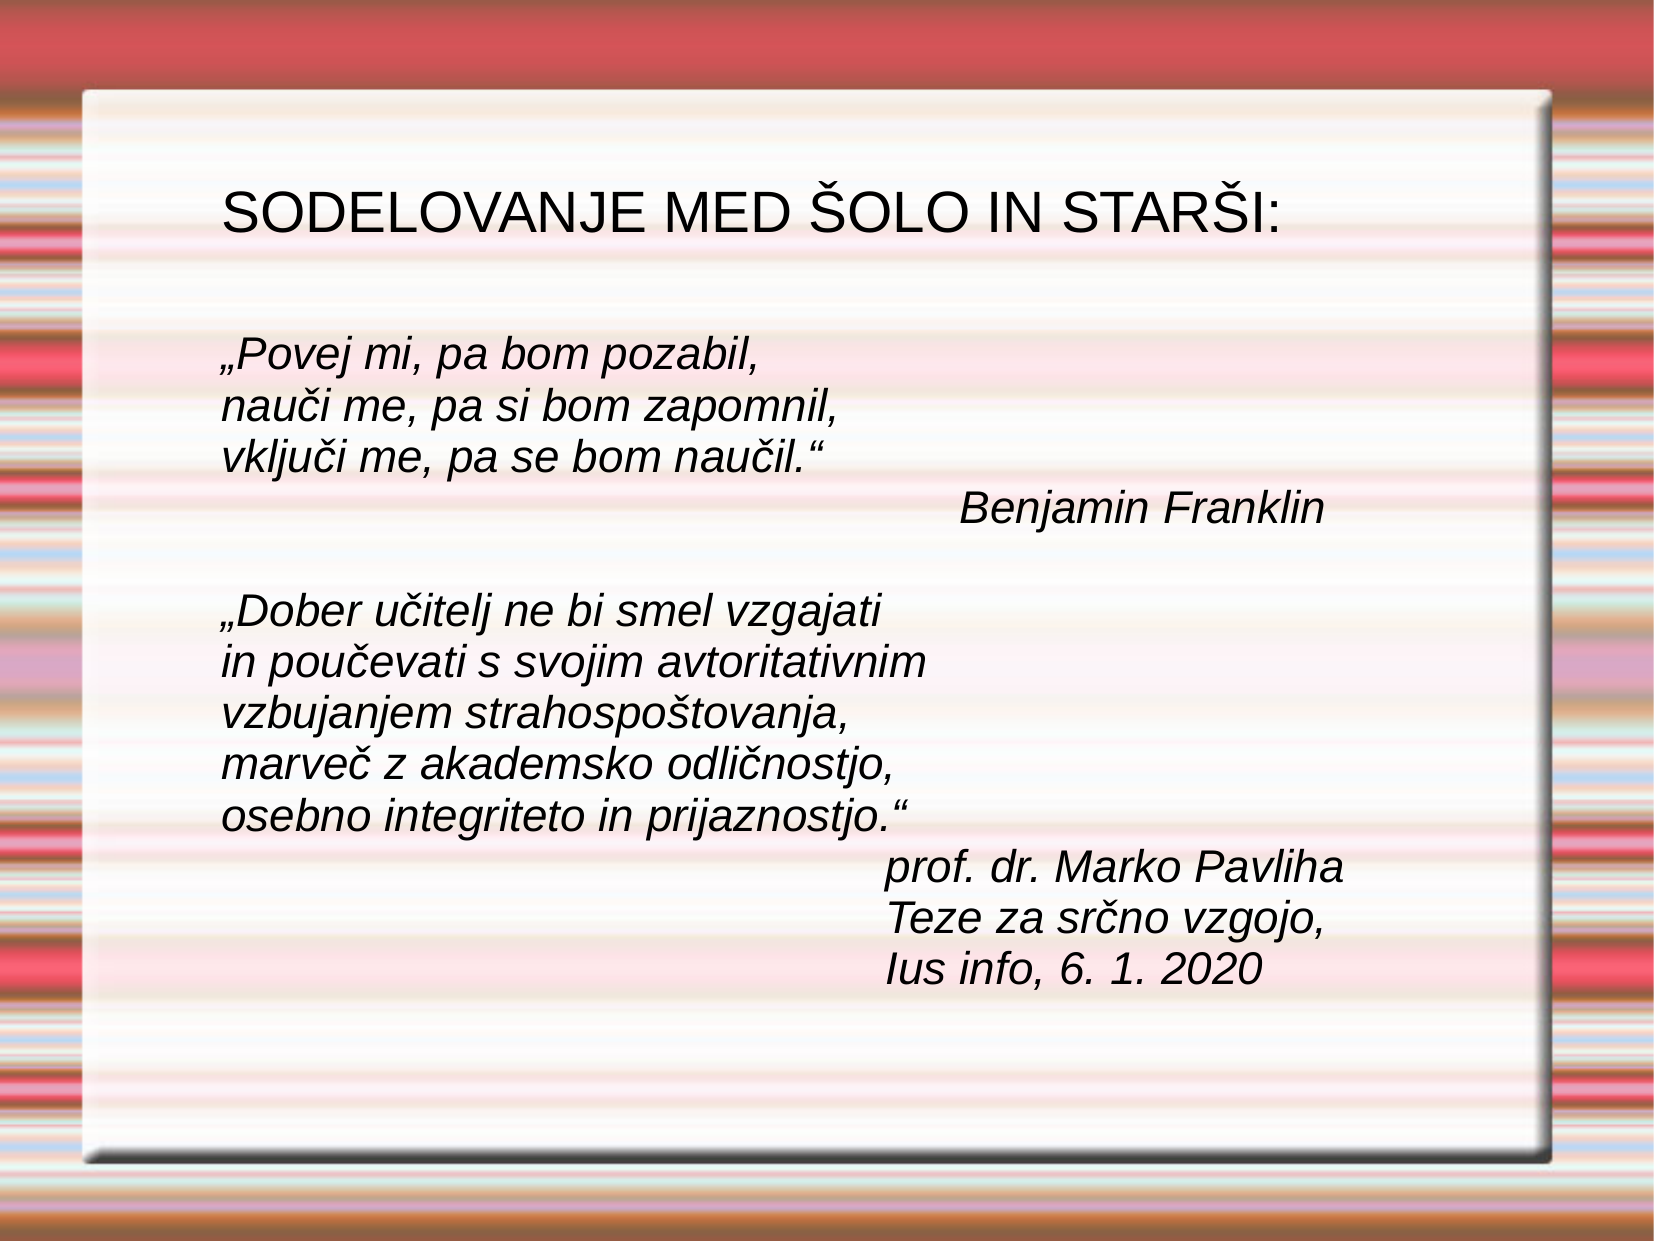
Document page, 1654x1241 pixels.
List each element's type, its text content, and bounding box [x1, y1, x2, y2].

text_box SODELOVANJE MED ŠOLO IN STARŠI: „Povej mi, pa bom pozabil, nauči me, pa si bom zapomnil, vključi me, pa se bom naučil.“ Benjamin Franklin „Dober učitelj ne bi smel vzgajati in poučevati s svojim avtoritativnim vzbujanjem strahospoštovanja, marveč z akademsko odličnostjo, osebno integriteto in prijaznostjo.“ prof. dr. Marko Pavliha Teze za srčno vzgojo, Ius info, 6. 1. 2020 [206, 171, 1361, 1125]
picture [0, 0, 1654, 1241]
